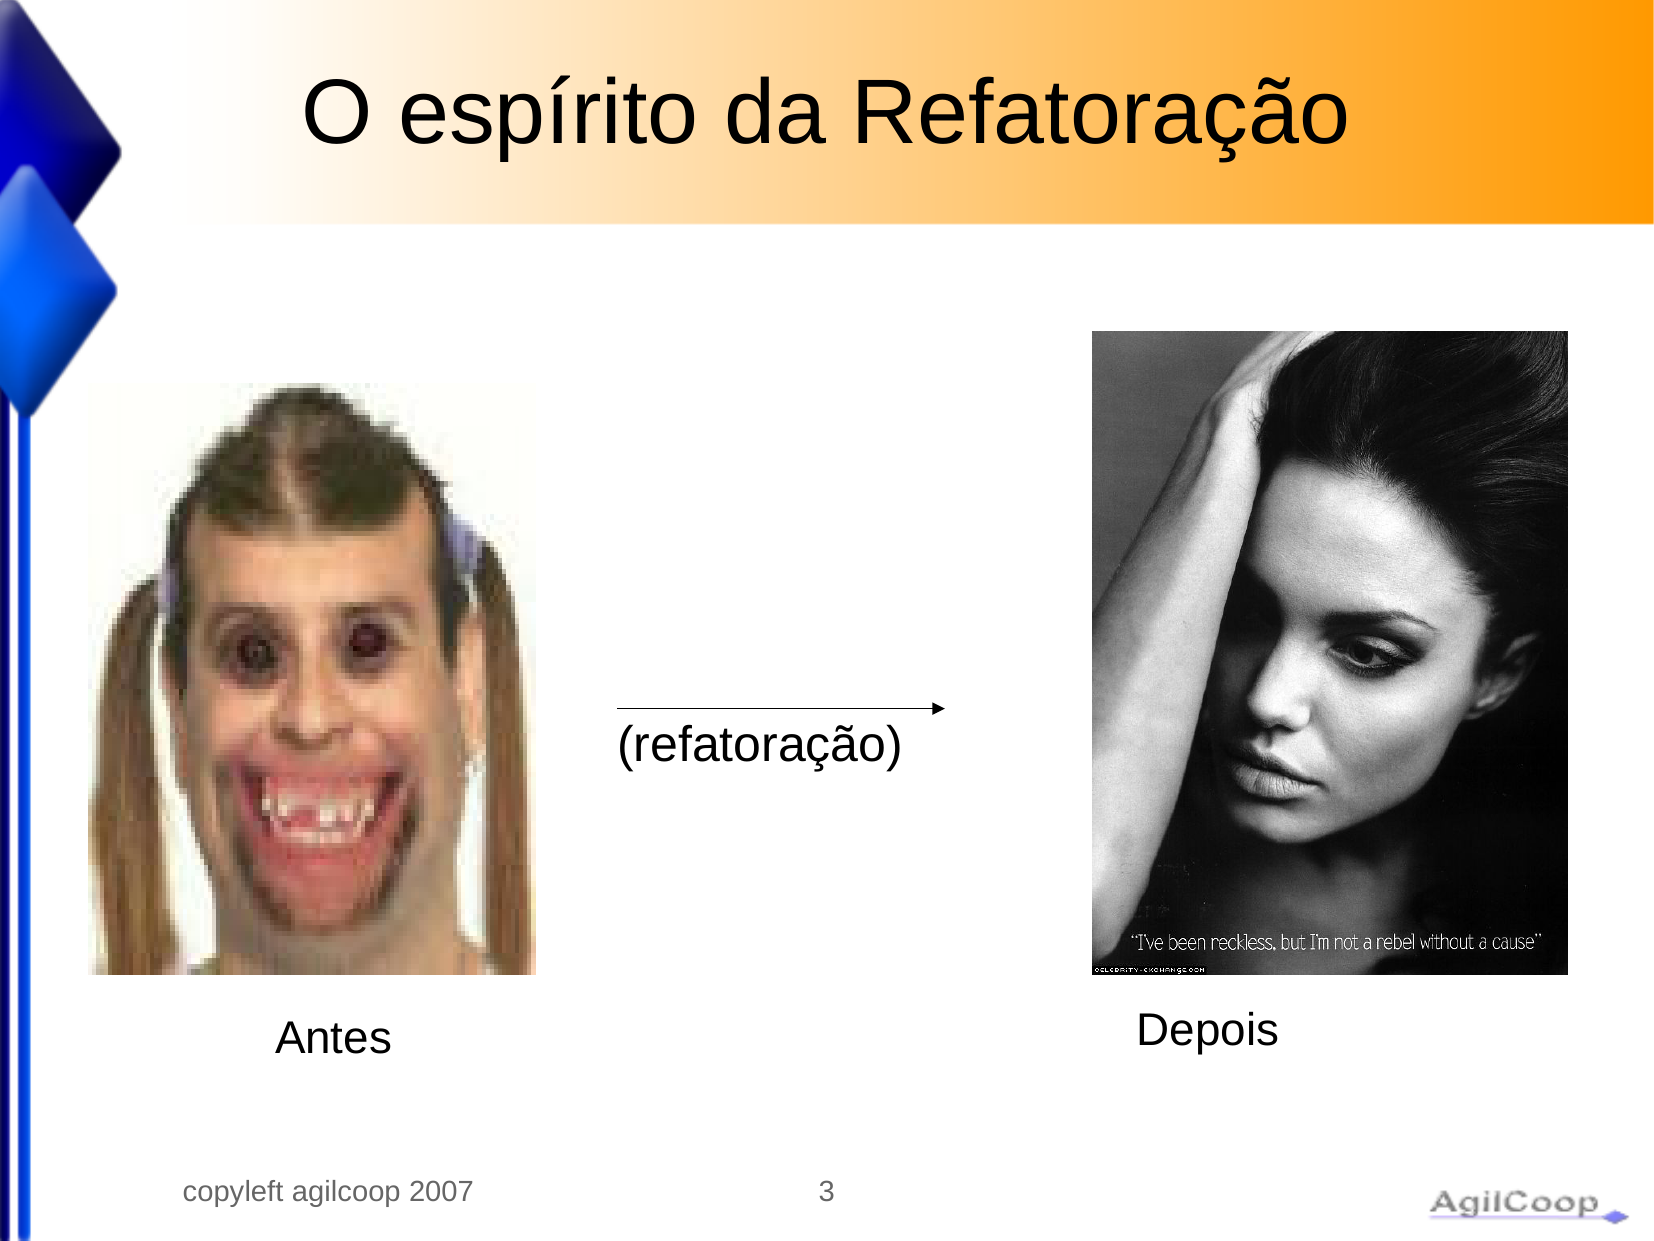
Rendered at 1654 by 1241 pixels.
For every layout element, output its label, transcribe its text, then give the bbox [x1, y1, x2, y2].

text_box Antes [260, 1003, 408, 1071]
text_box Depois [1122, 996, 1447, 1063]
picture [0, 0, 1654, 1241]
text_box (refatoração) [602, 708, 919, 780]
title O espírito da Refatoração [82, 15, 1571, 208]
